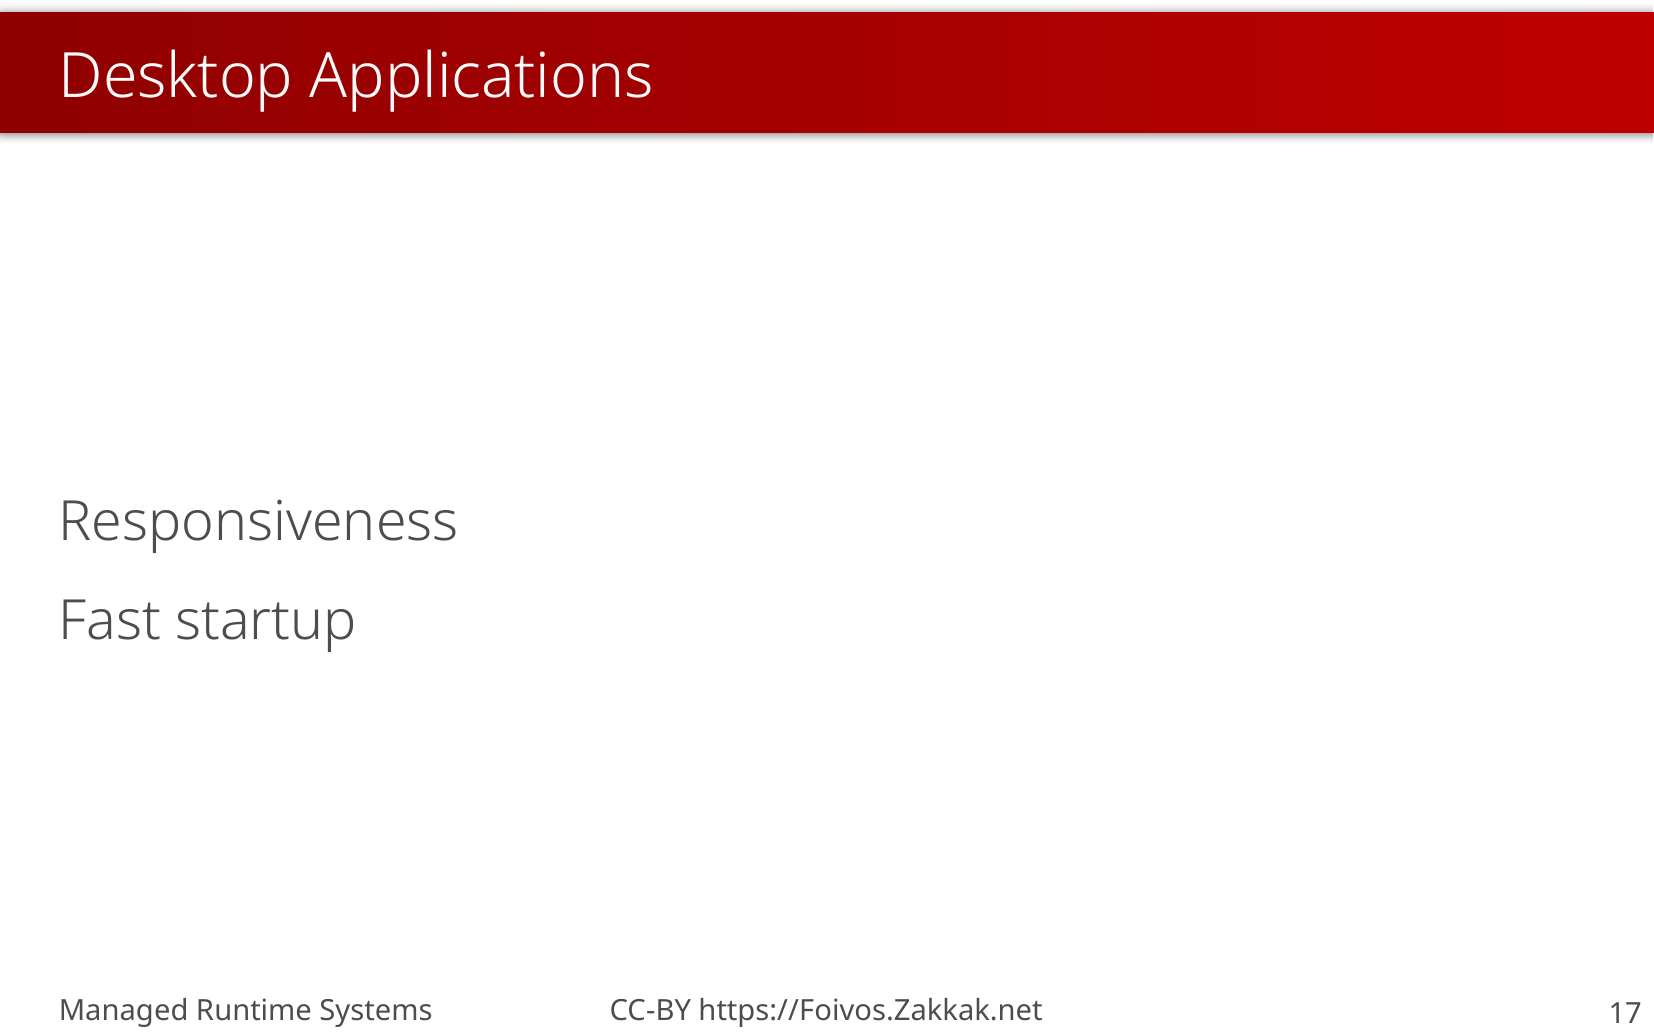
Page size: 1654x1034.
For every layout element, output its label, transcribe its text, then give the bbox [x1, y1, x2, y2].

title Desktop Applications [58, 7, 1329, 139]
list Responsiveness Fast startup [58, 177, 1594, 960]
